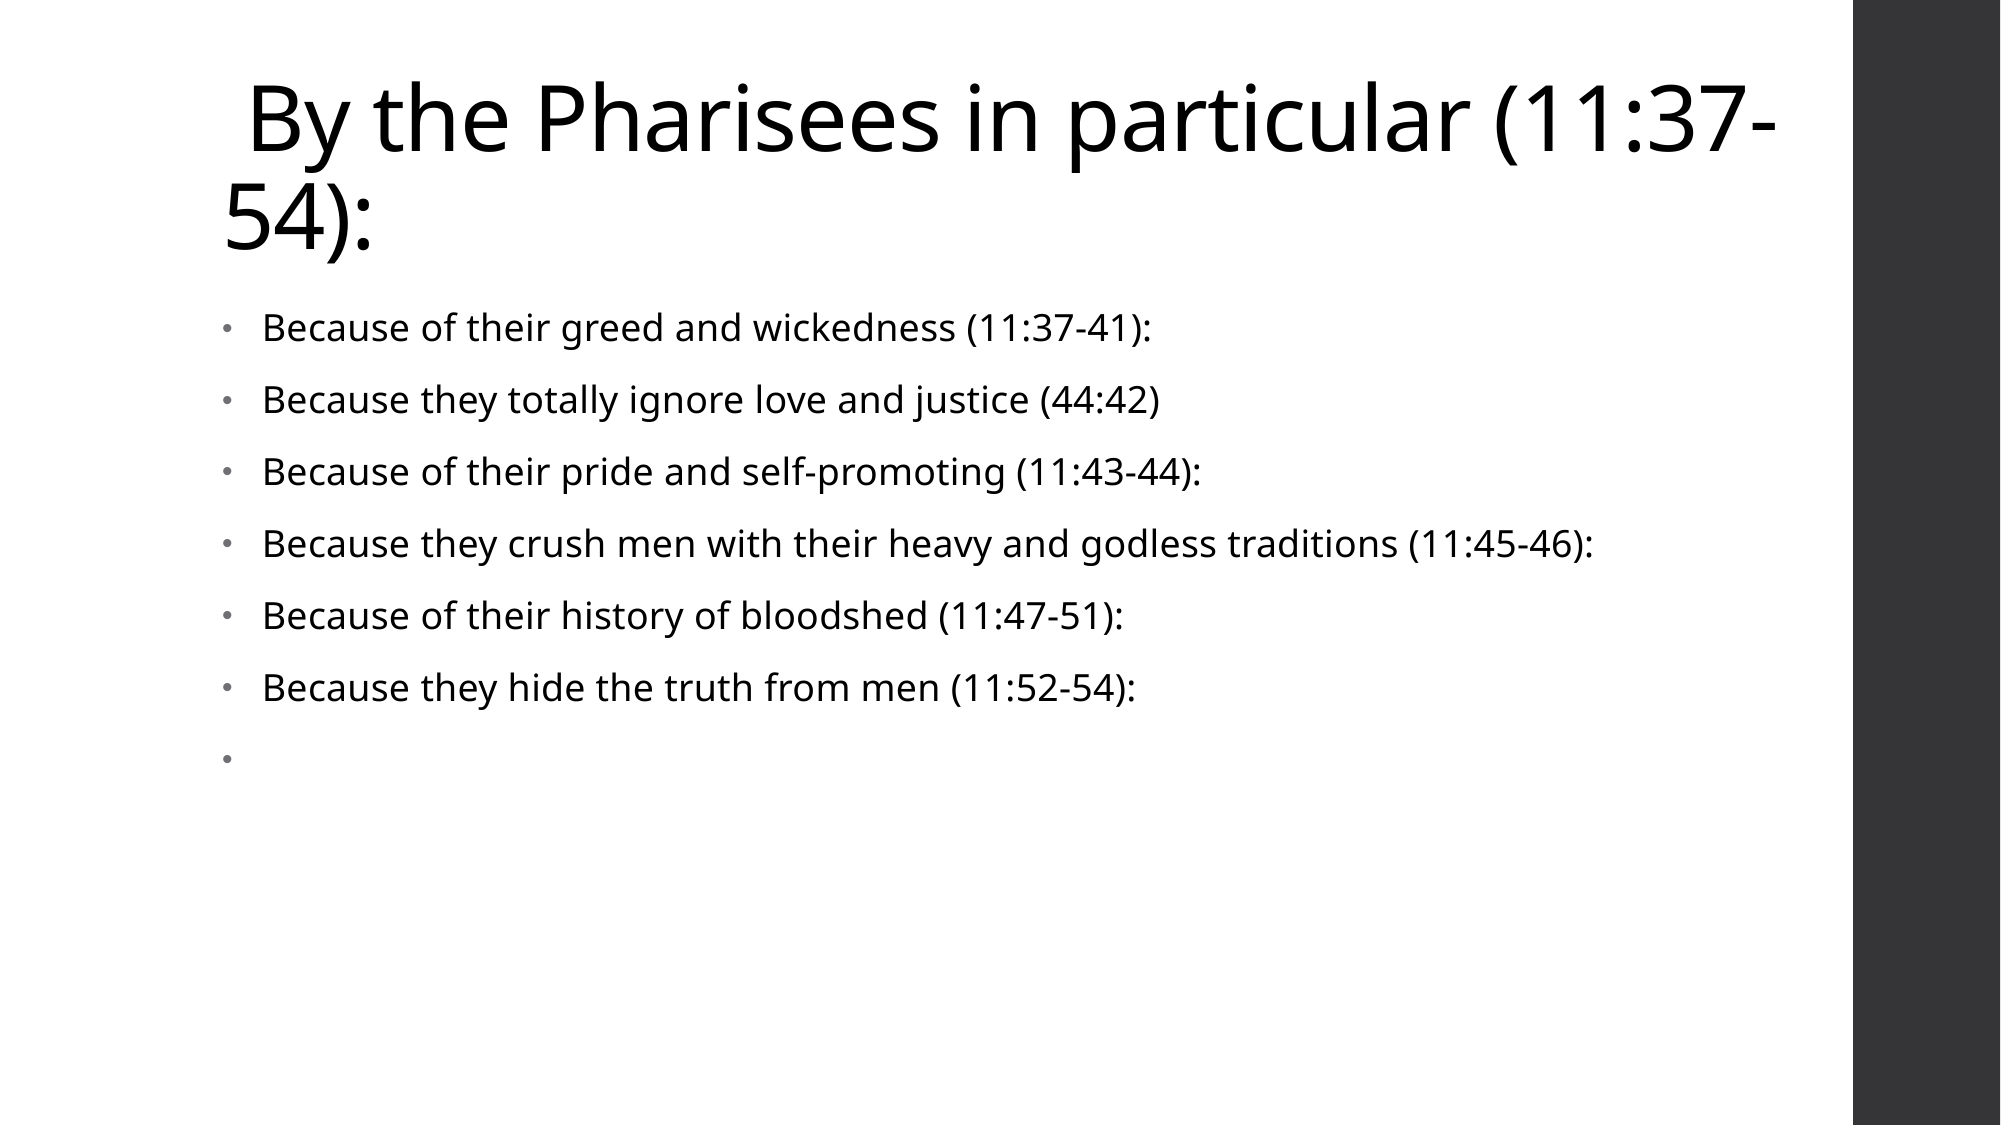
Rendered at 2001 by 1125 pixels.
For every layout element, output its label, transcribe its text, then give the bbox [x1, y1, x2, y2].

list Because of their greed and wickedness (11:37-41): Because they totally ignore love and justice (44:42) Because of their pride and self-promoting (11:43-44): Because they crush men with their heavy and godless traditions (11:45-46): Because of their history of bloodshed (11:47-51): Because they hide the truth from men (11:52-54): [206, 299, 1617, 1014]
title By the Pharisees in particular (11:37-54): [206, 60, 1797, 278]
